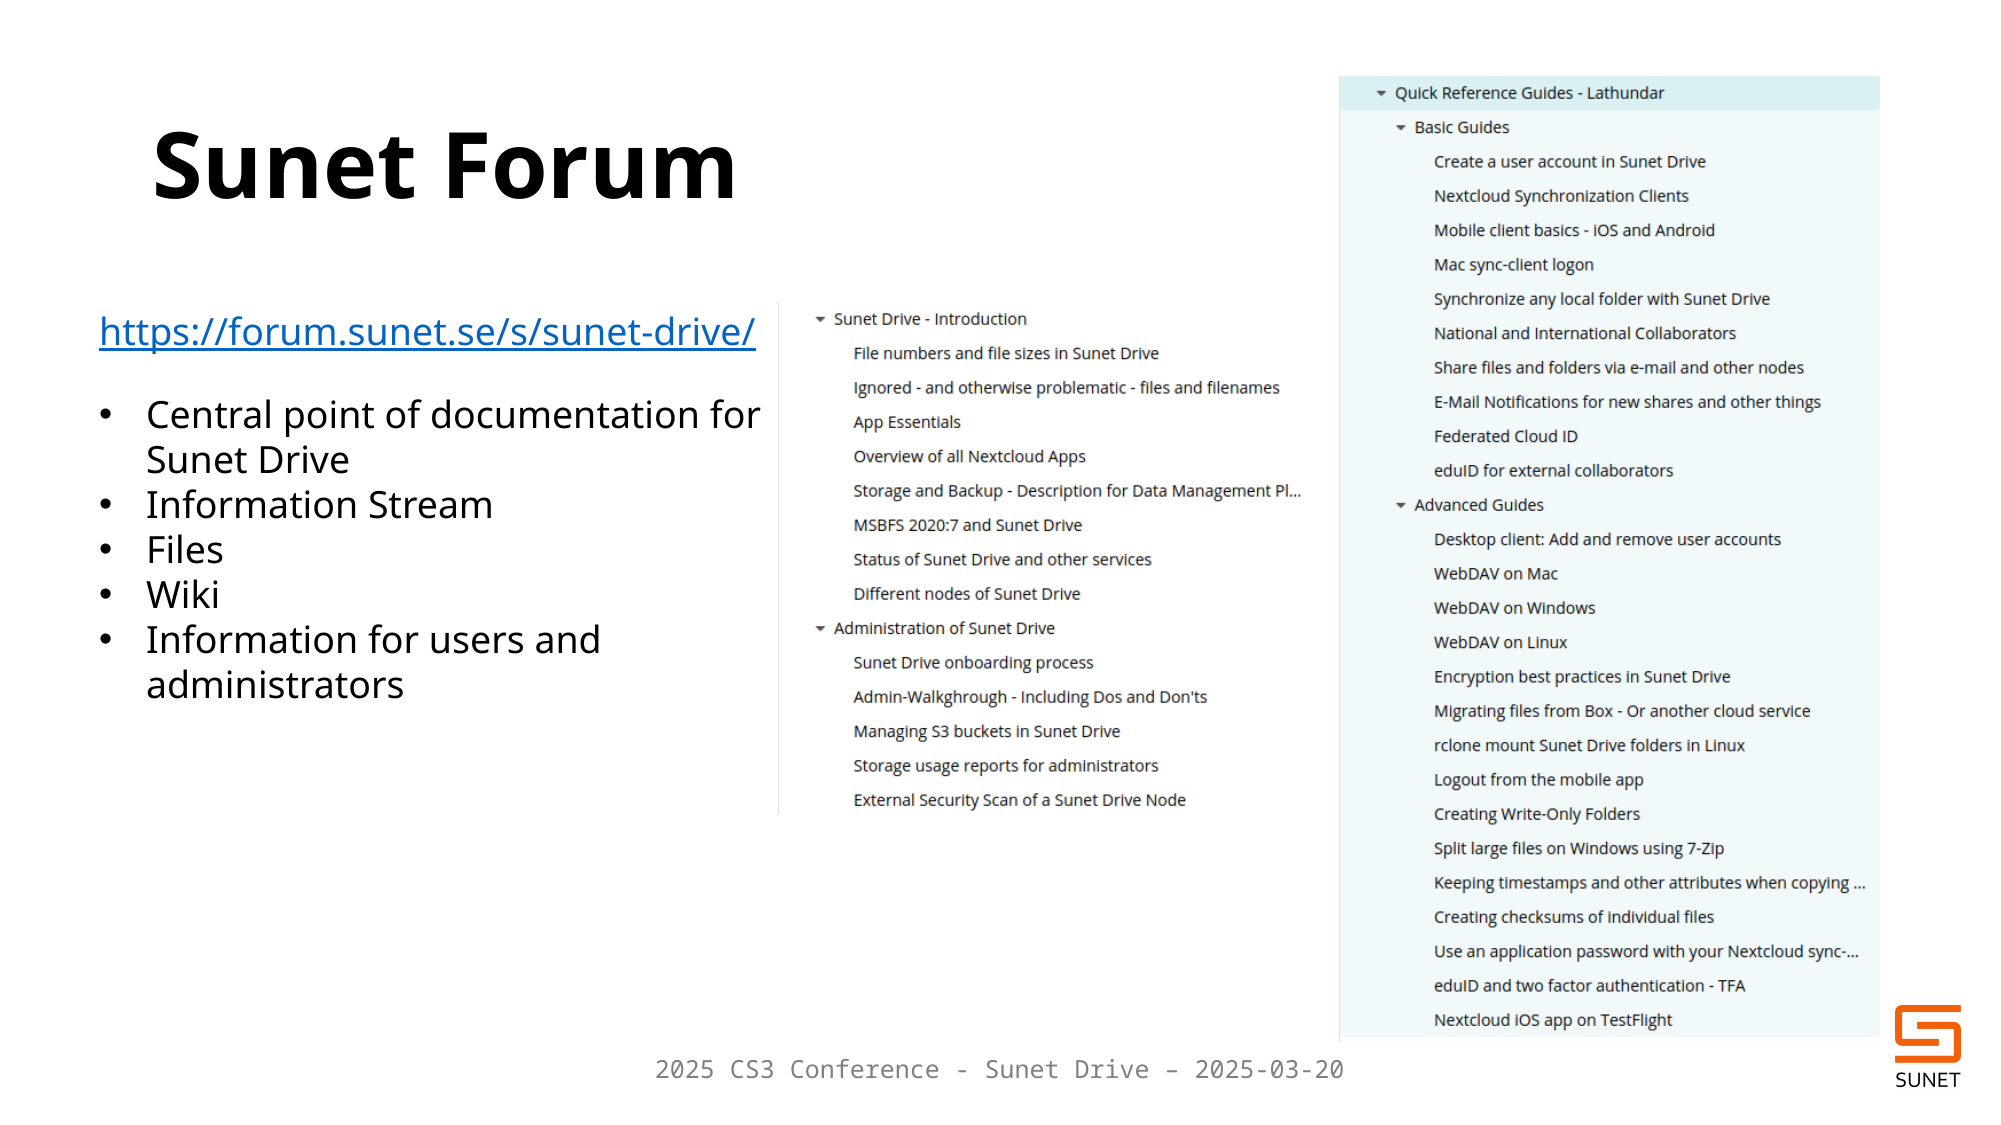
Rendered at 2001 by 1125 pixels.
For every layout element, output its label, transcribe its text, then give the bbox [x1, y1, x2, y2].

text_box Central point of documentation for Sunet Drive Information Stream Files Wiki Information for users and administrators [84, 383, 778, 714]
picture [1895, 1005, 1961, 1092]
picture [1339, 76, 1880, 1042]
list 2025 CS3 Conference - Sunet Drive – 2025-03-20 [250, 1050, 1751, 1096]
text_box Sunet Forum [137, 59, 1863, 278]
text_box https://forum.sunet.se/s/sunet-drive/ [84, 300, 812, 367]
picture [778, 302, 1319, 814]
